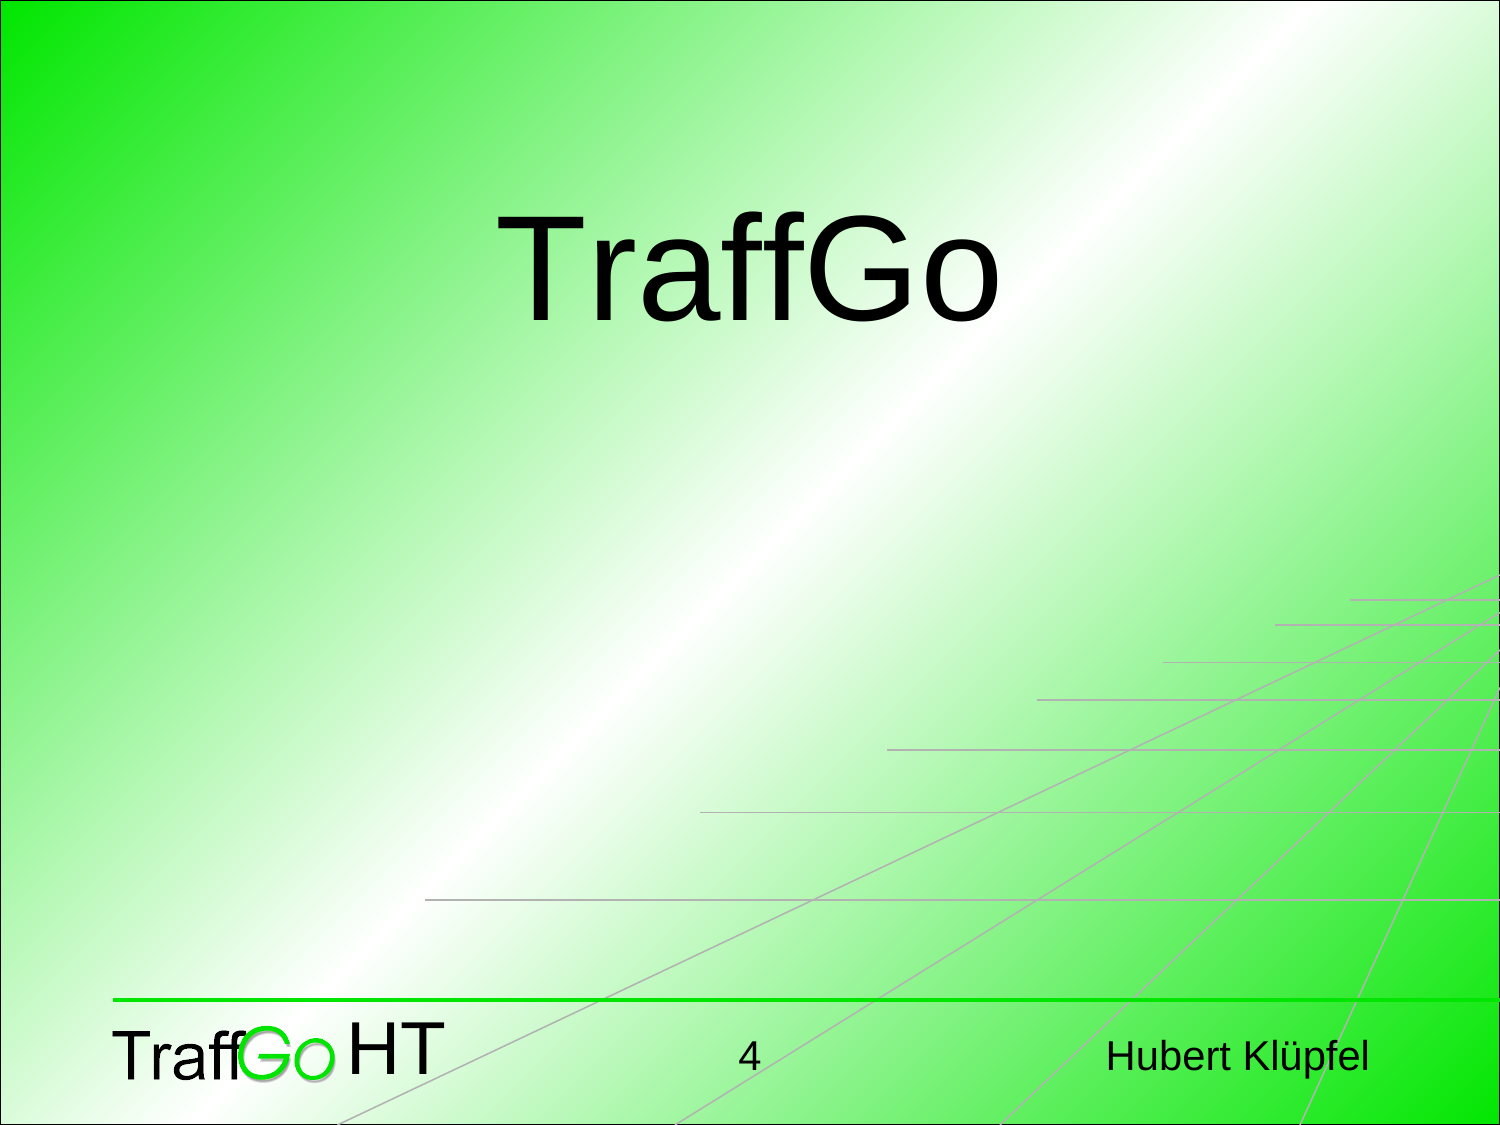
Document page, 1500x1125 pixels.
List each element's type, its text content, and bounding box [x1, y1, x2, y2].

picture [112, 1024, 338, 1085]
title TraffGo [112, 99, 1388, 438]
